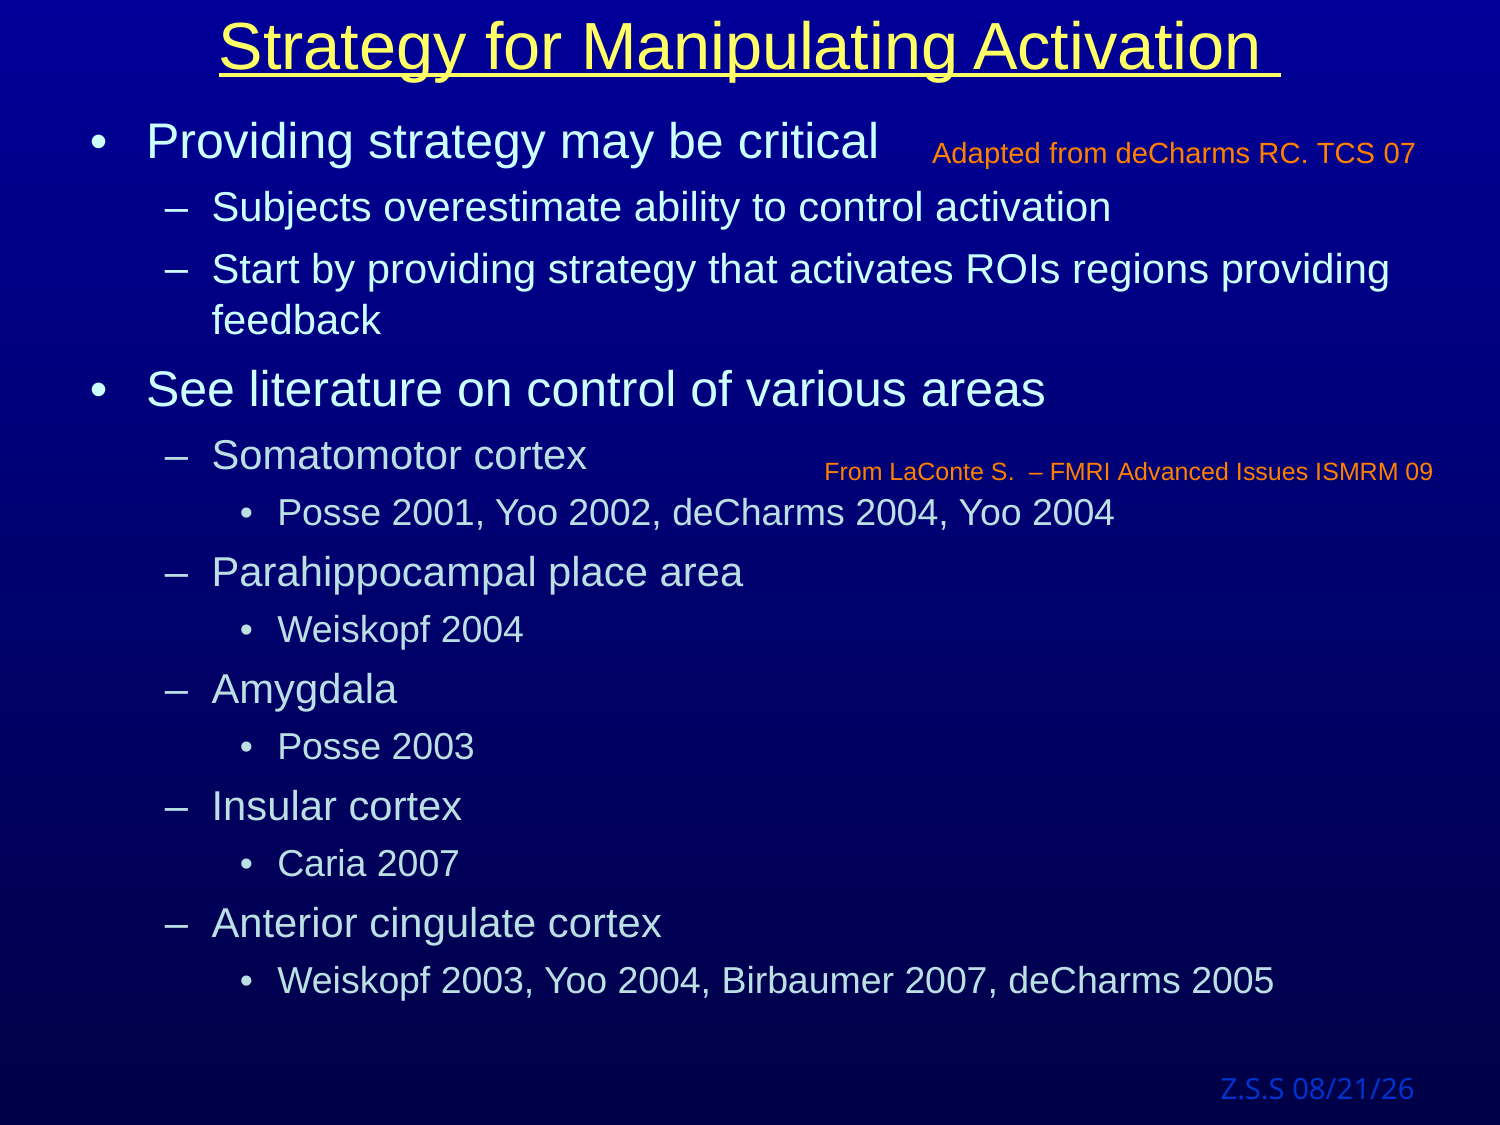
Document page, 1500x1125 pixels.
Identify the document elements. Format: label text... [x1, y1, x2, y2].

list Providing strategy may be critical Subjects overestimate ability to control activation Start by providing strategy that activates ROIs regions providing feedback See literature on control of various areas Somatomotor cortex Posse 2001, Yoo 2002, deCharms 2004, Yoo 2004 Parahippocampal place area Weiskopf 2004 Amygdala Posse 2003 Insular cortex Caria 2007 Anterior cingulate cortex Weiskopf 2003, Yoo 2004, Birbaumer 2007, deCharms 2005 [75, 99, 1426, 1125]
text_box Adapted from deCharms RC. TCS 07 [917, 126, 1432, 178]
title Strategy for Manipulating Activation [75, 0, 1426, 99]
text_box From LaConte S. – FMRI Advanced Issues ISMRM 09 [809, 448, 1450, 494]
